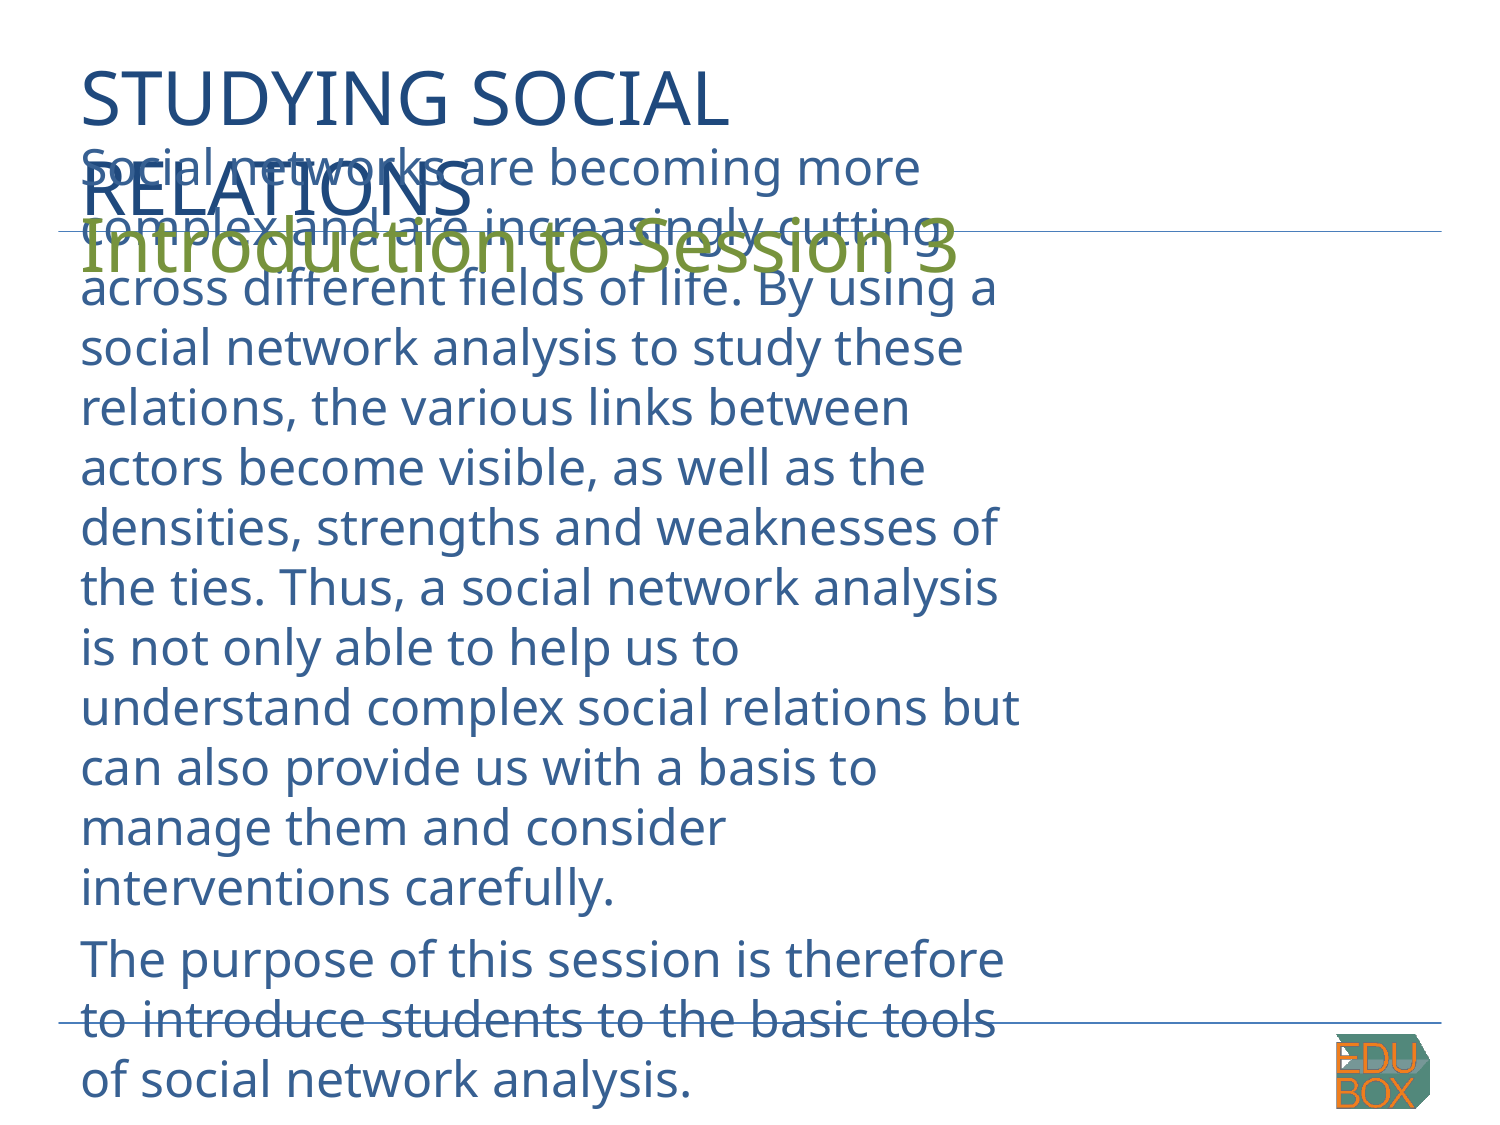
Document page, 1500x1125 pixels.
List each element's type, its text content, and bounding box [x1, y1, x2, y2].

list Social networks are becoming more complex and are increasingly cutting across different fields of life. By using a social network analysis to study these relations, the various links between actors become visible, as well as the densities, strengths and weaknesses of the ties. Thus, a social network analysis is not only able to help us to understand complex social relations but can also provide us with a basis to manage them and consider interventions carefully. The purpose of this session is therefore to introduce students to the basic tools of social network analysis. [64, 255, 1415, 681]
title STUDYING SOCIAL RELATIONS [64, 42, 1365, 153]
list Introduction to Session 3 [64, 127, 1040, 247]
picture [1328, 1028, 1437, 1114]
